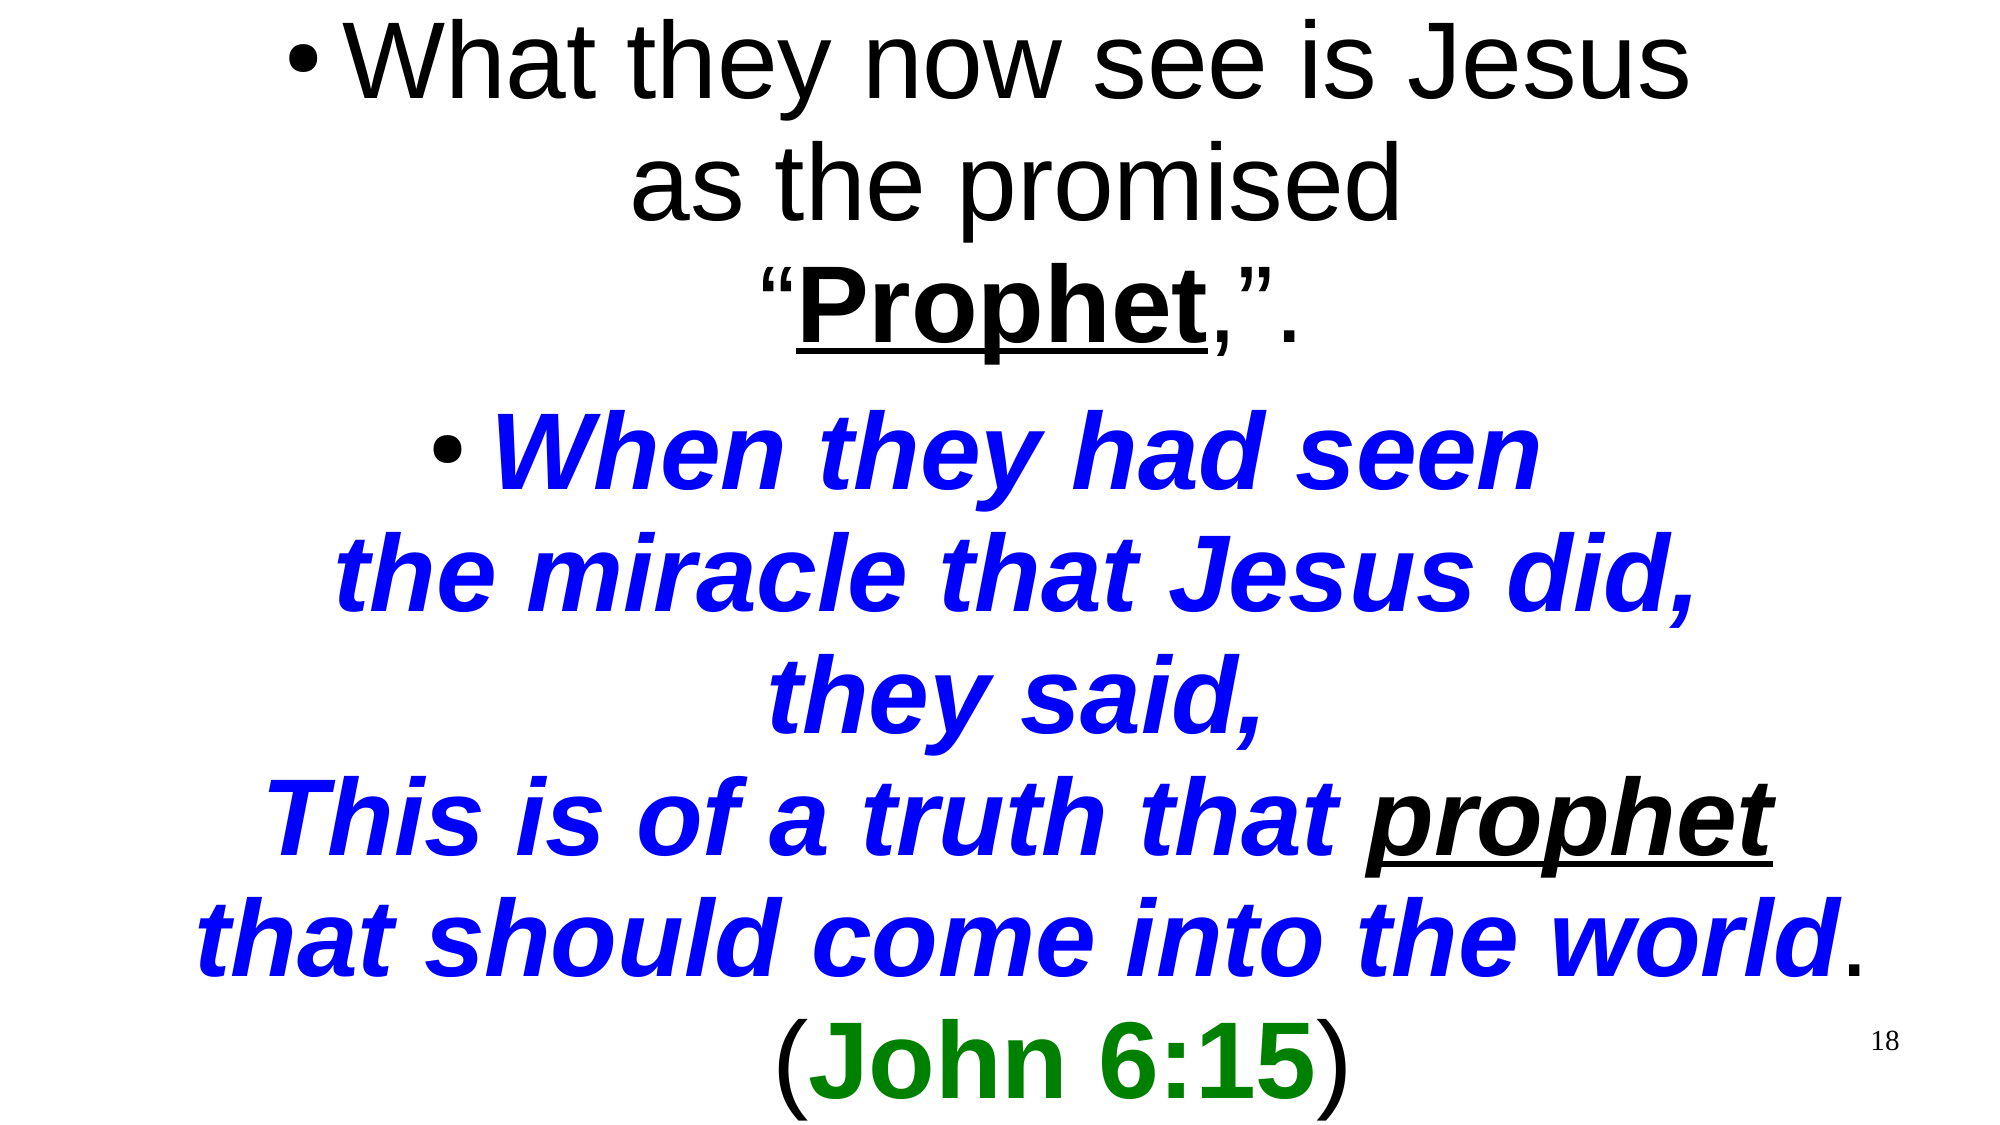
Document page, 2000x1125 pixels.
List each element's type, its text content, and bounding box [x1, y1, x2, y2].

list What they now see is Jesus as the promised “Prophet,”. When they had seen the miracle that Jesus did, they said, This is of a truth that prophet that should come into the world. (John 6:15) [0, 0, 1996, 1123]
